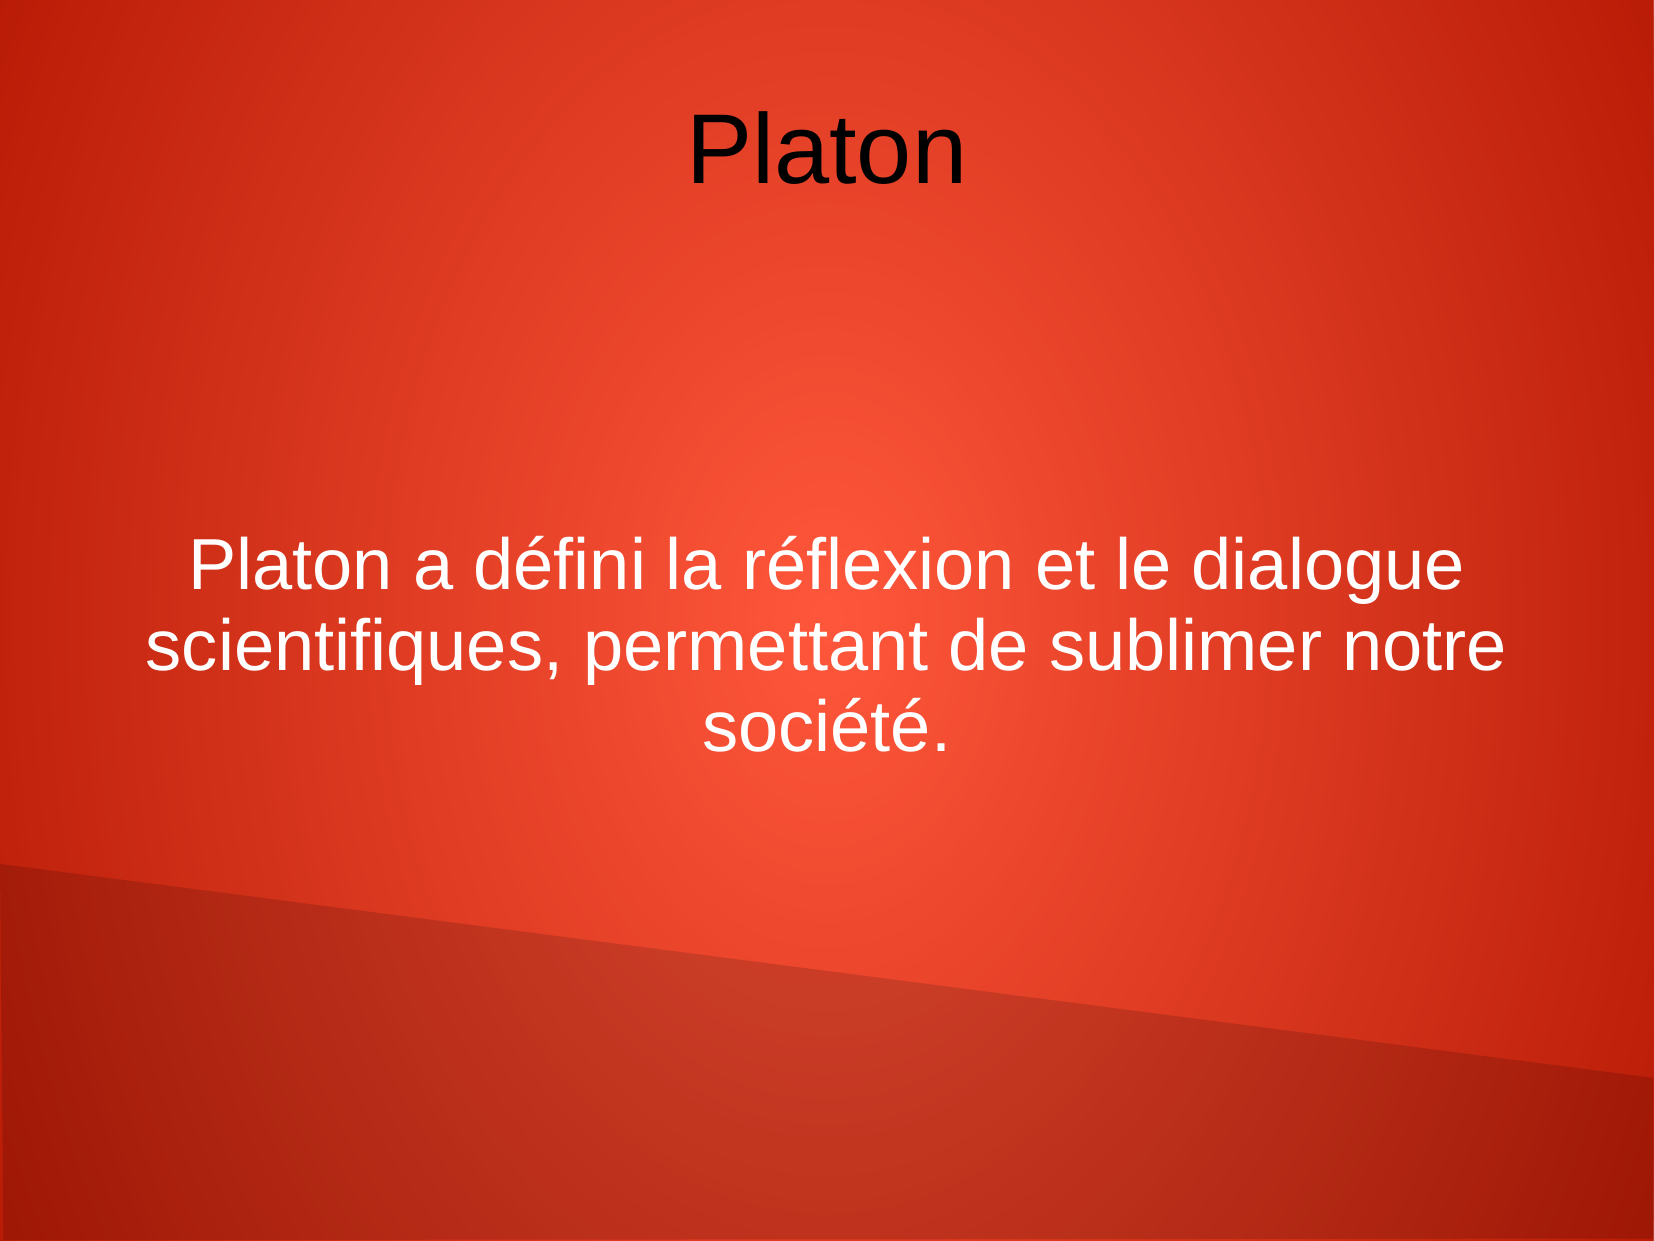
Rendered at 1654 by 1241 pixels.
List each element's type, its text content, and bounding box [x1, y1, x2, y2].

title Platon [82, 47, 1571, 252]
list Platon a défini la réflexion et le dialogue scientifiques, permettant de sublimer notre société. [82, 299, 1571, 1019]
